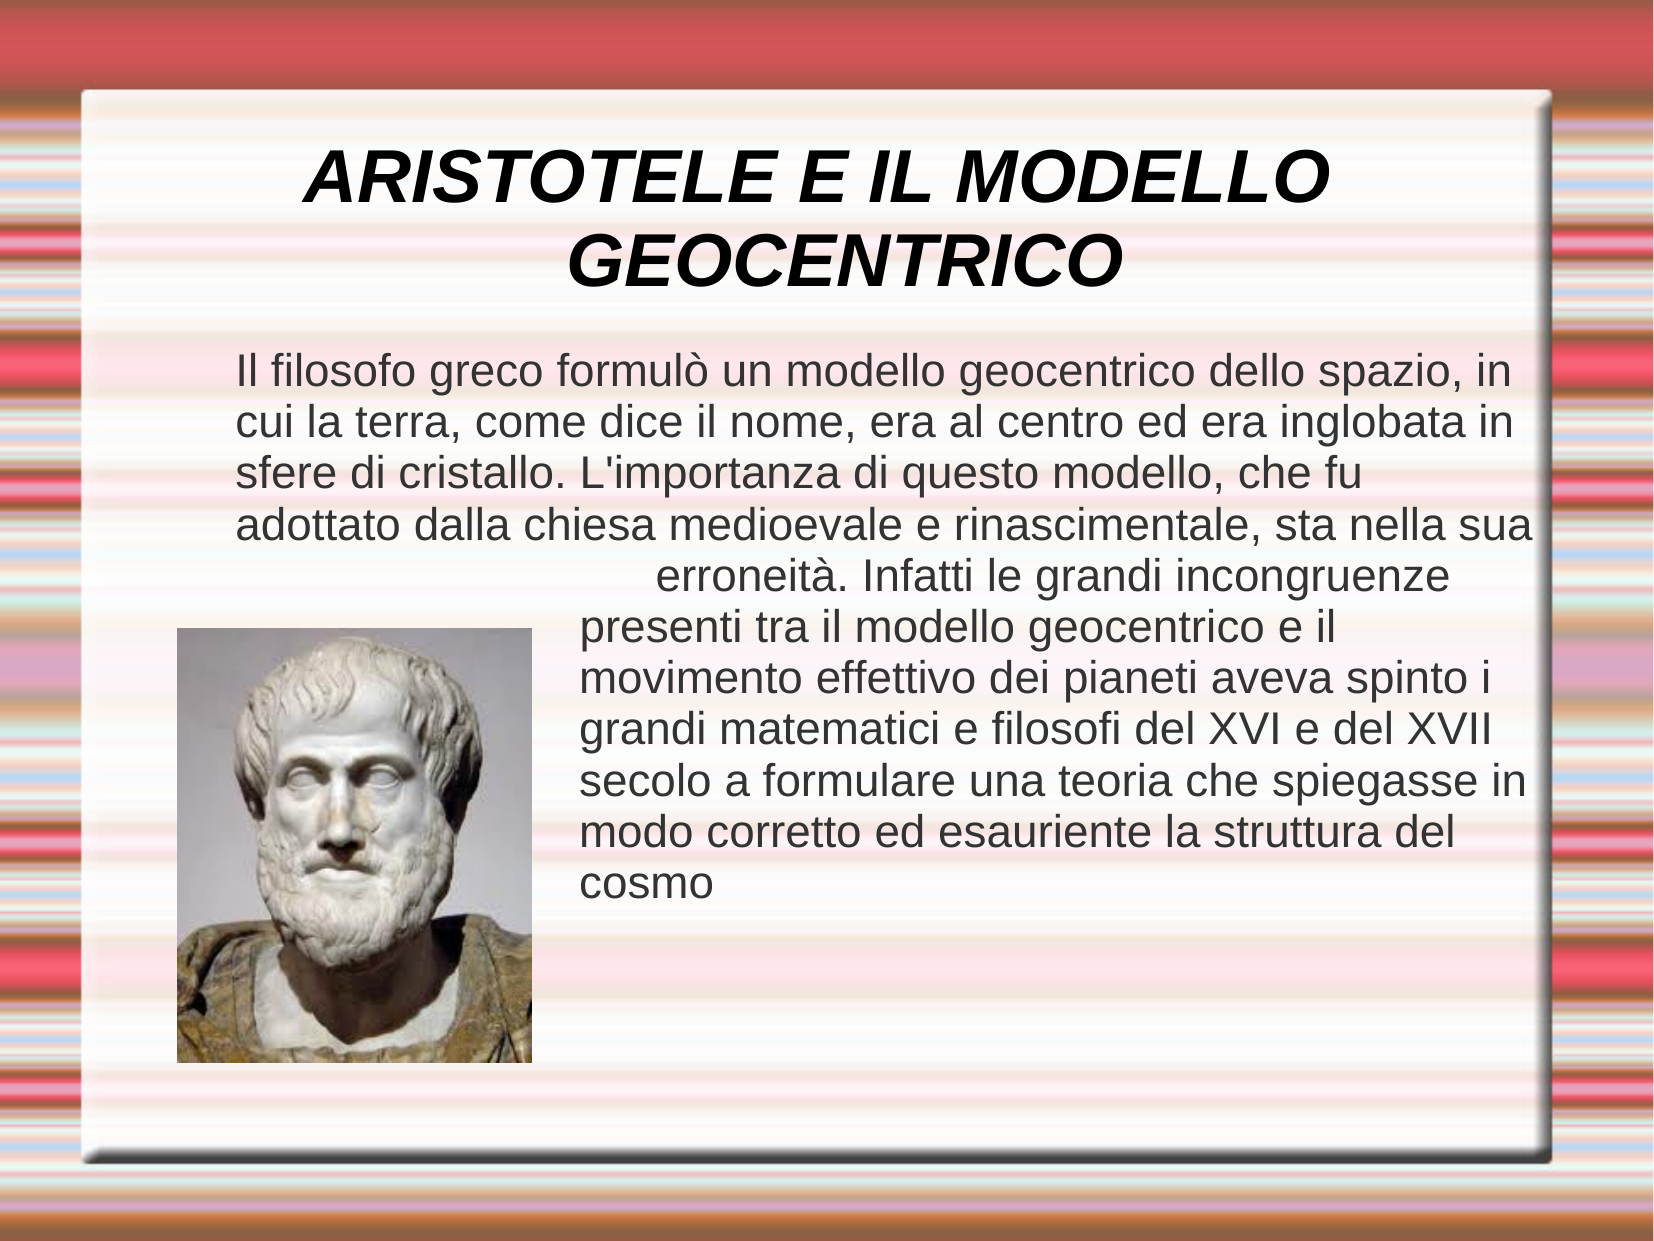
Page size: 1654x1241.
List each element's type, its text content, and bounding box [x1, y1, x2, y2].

list Il filosofo greco formulò un modello geocentrico dello spazio, in cui la terra, come dice il nome, era al centro ed era inglobata in sfere di cristallo. L'importanza di questo modello, che fu adottato dalla chiesa medioevale e rinascimentale, sta nella sua erroneità. Infatti le grandi incongruenze presenti tra il modello geocentrico e il movimento effettivo dei pianeti aveva spinto i grandi matematici e filosofi del XVI e del XVII secolo a formulare una teoria che spiegasse in modo corretto ed esauriente la struttura del cosmo [152, 344, 1534, 1127]
picture [0, 0, 1654, 1241]
title ARISTOTELE E IL MODELLO GEOCENTRICO [121, 114, 1534, 322]
